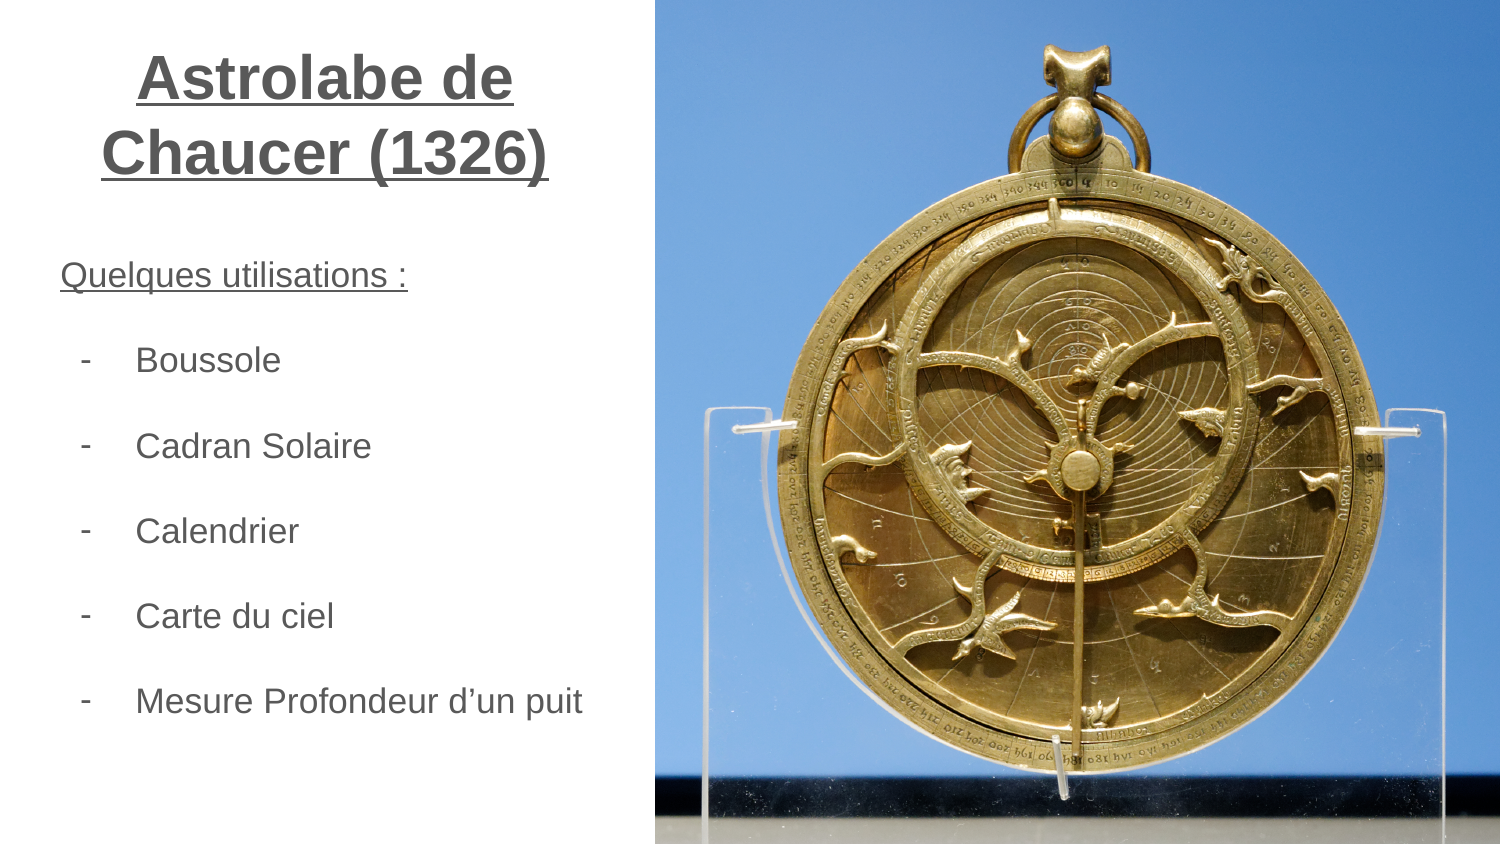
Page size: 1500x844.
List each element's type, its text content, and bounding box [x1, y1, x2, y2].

text_box Astrolabe de Chaucer (1326) [0, 21, 651, 217]
text_box Quelques utilisations : Boussole Cadran Solaire Calendrier Carte du ciel Mesure Profondeur d’un puit [45, 237, 615, 810]
picture [655, 0, 1500, 844]
